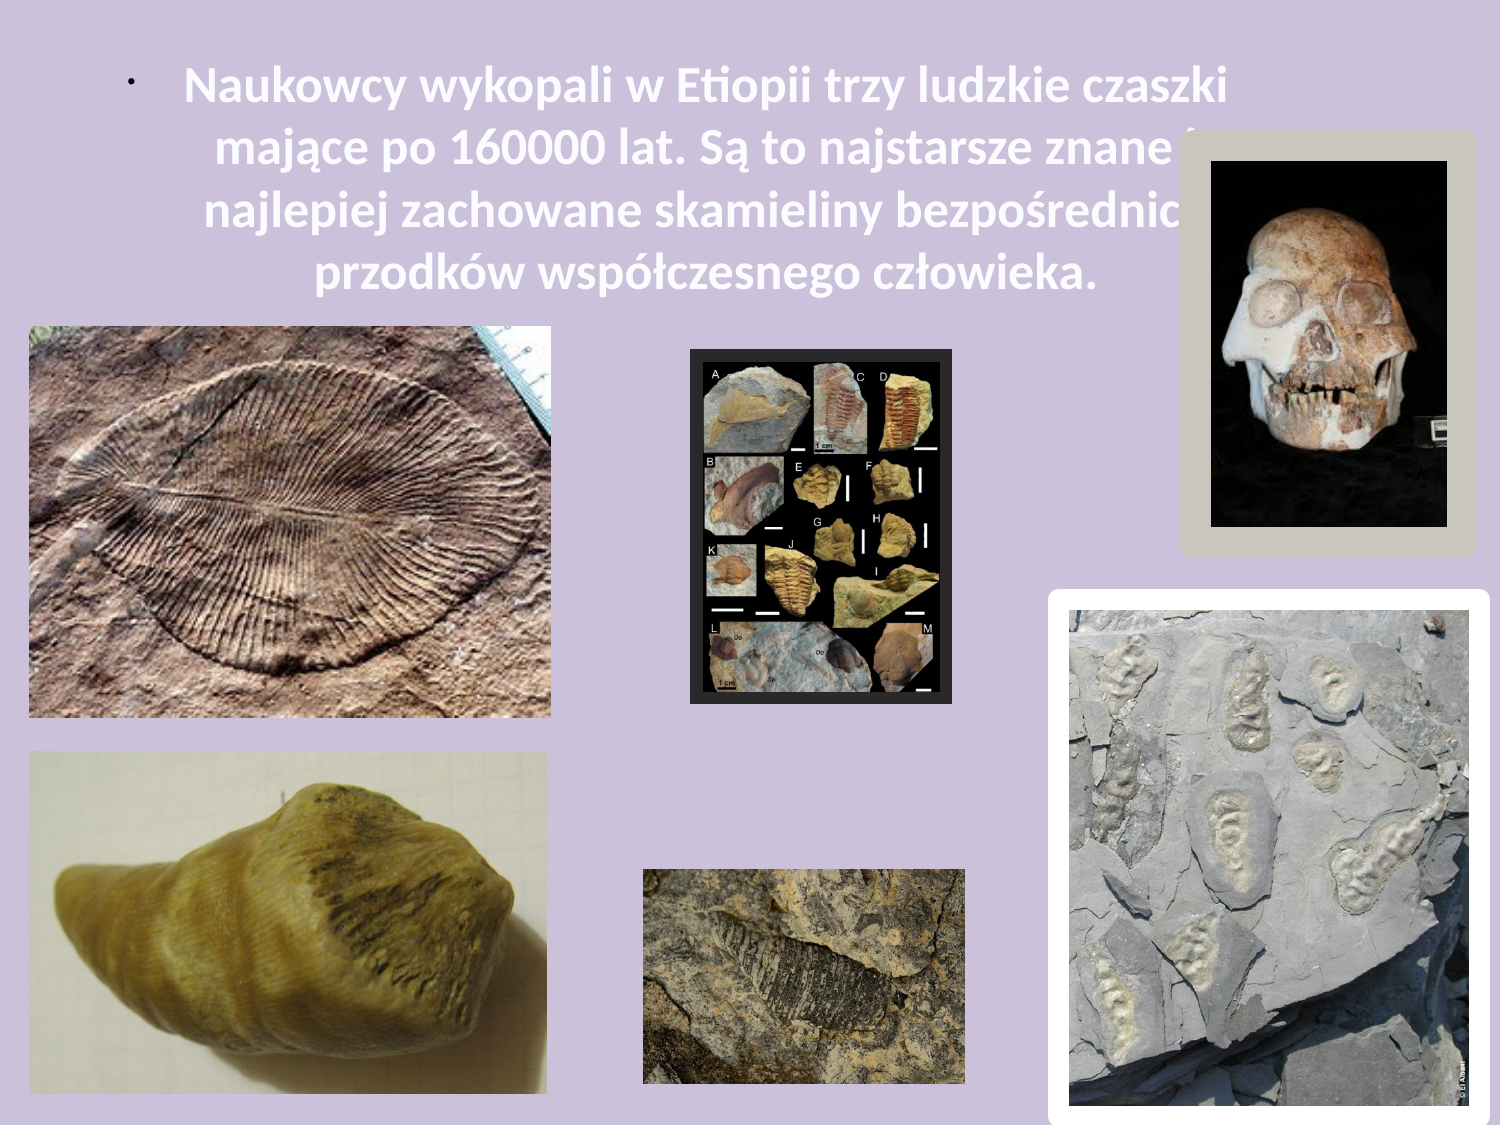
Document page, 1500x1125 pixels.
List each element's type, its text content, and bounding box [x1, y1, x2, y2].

picture [1068, 609, 1469, 1106]
picture [702, 361, 940, 692]
picture [1210, 160, 1447, 528]
list Naukowcy wykopali w Etiopii trzy ludzkie czaszki mające po 160000 lat. Są to najstarsze znane i najlepiej zachowane skamieliny bezpośrednich przodków współczesnego człowieka. [75, 42, 1282, 315]
picture [643, 869, 965, 1084]
picture [29, 751, 547, 1094]
picture [29, 326, 551, 718]
